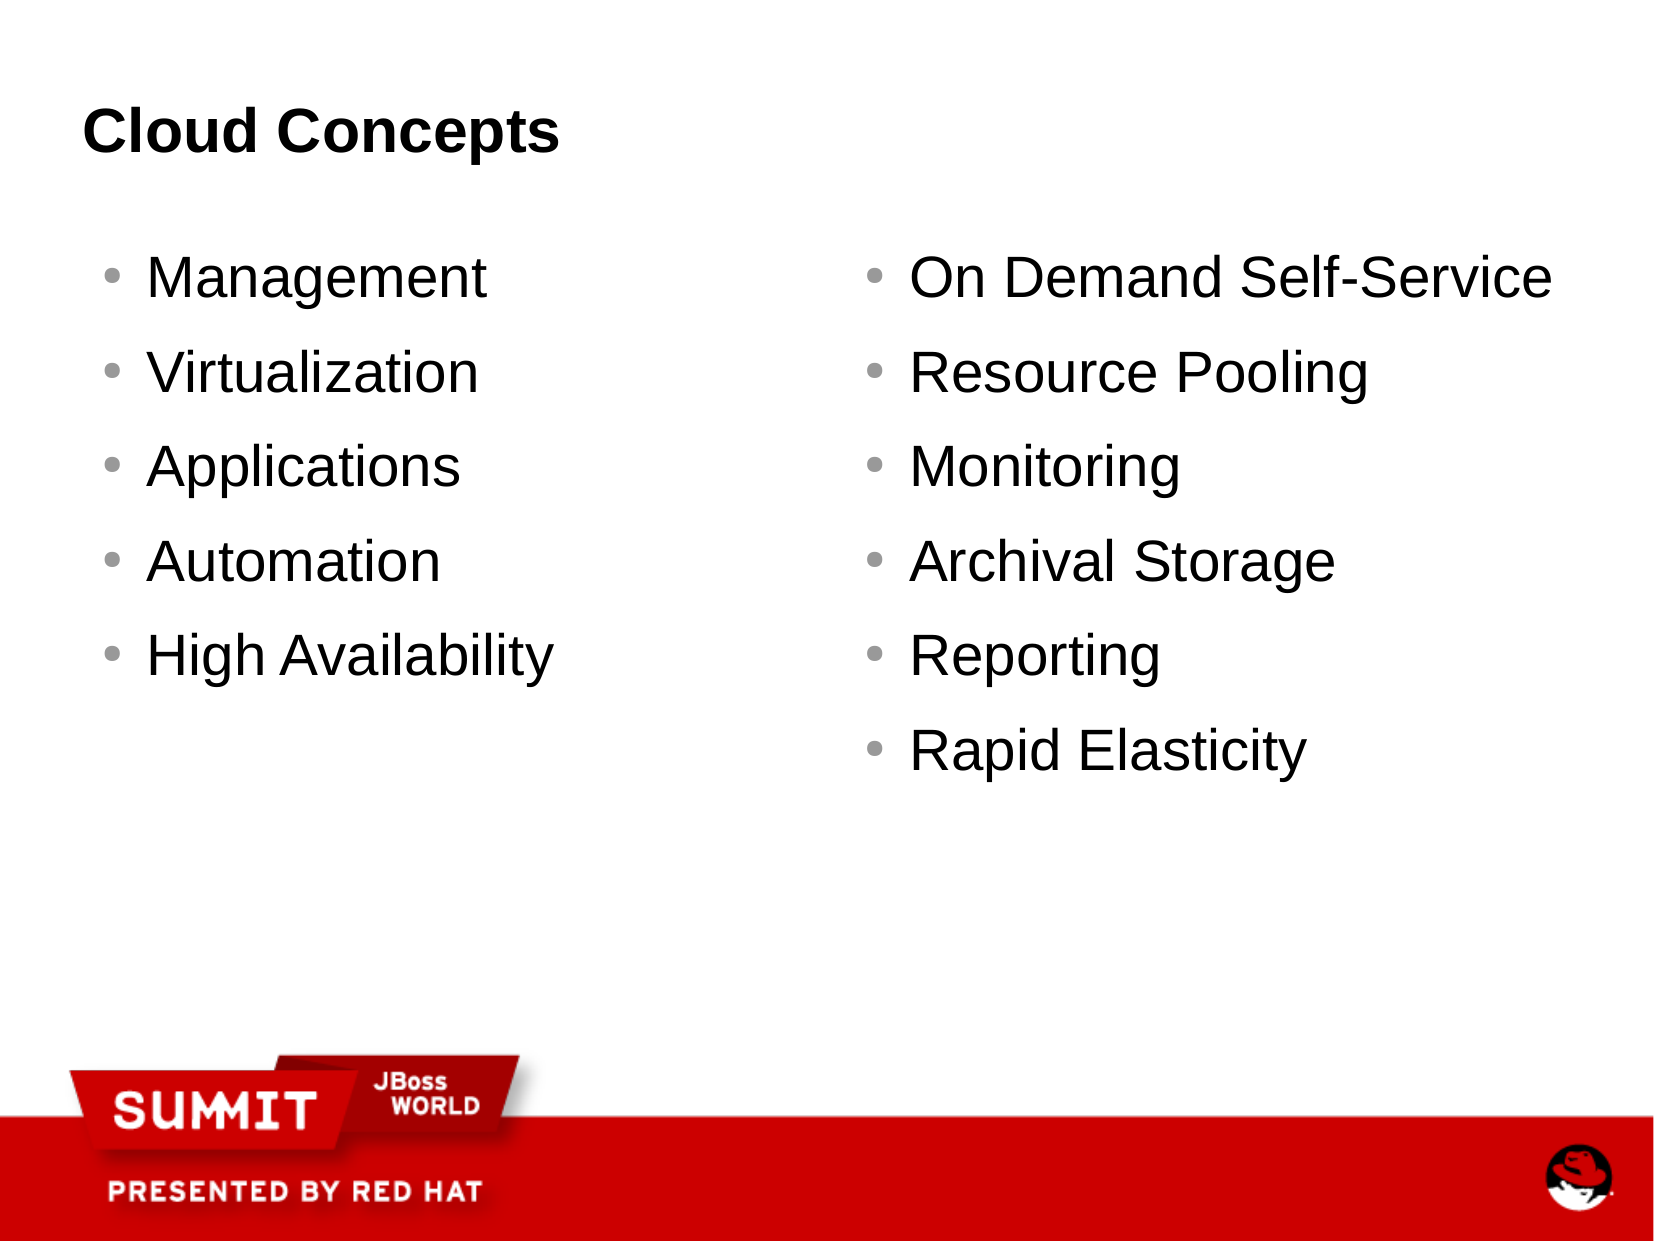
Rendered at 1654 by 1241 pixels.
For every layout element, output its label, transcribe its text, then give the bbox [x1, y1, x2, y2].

list Management Virtualization Applications Automation High Availability [86, 244, 814, 1039]
picture [0, 1043, 1654, 1241]
title Cloud Concepts [82, 37, 1571, 226]
list On Demand Self-Service Resource Pooling Monitoring Archival Storage Reporting Rapid Elasticity [849, 244, 1576, 1039]
